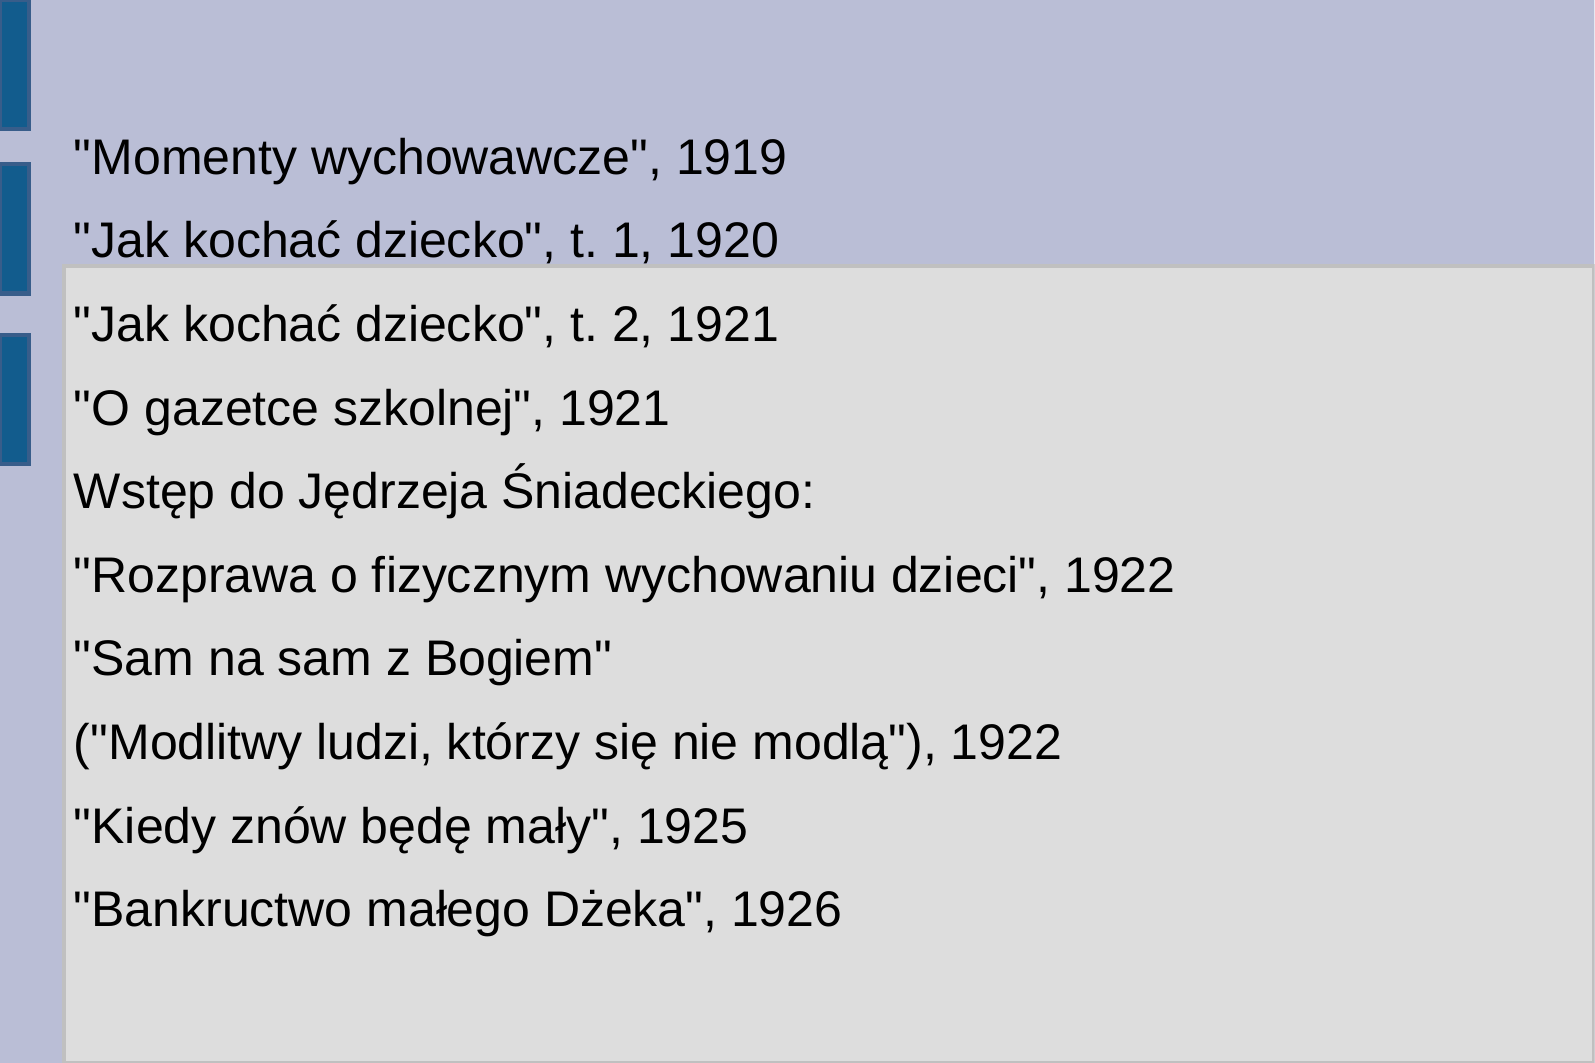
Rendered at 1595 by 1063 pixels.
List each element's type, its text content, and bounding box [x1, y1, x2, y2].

text_box "Momenty wychowawcze", 1919 "Jak kochać dziecko", t. 1, 1920 "Jak kochać dziecko", t. 2, 1921 "O gazetce szkolnej", 1921 Wstęp do Jędrzeja Śniadeckiego: "Rozprawa o fizycznym wychowaniu dzieci", 1922 "Sam na sam z Bogiem" ("Modlitwy ludzi, którzy się nie modlą"), 1922 "Kiedy znów będę mały", 1925 "Bankructwo małego Dżeka", 1926 [73, 101, 1560, 910]
